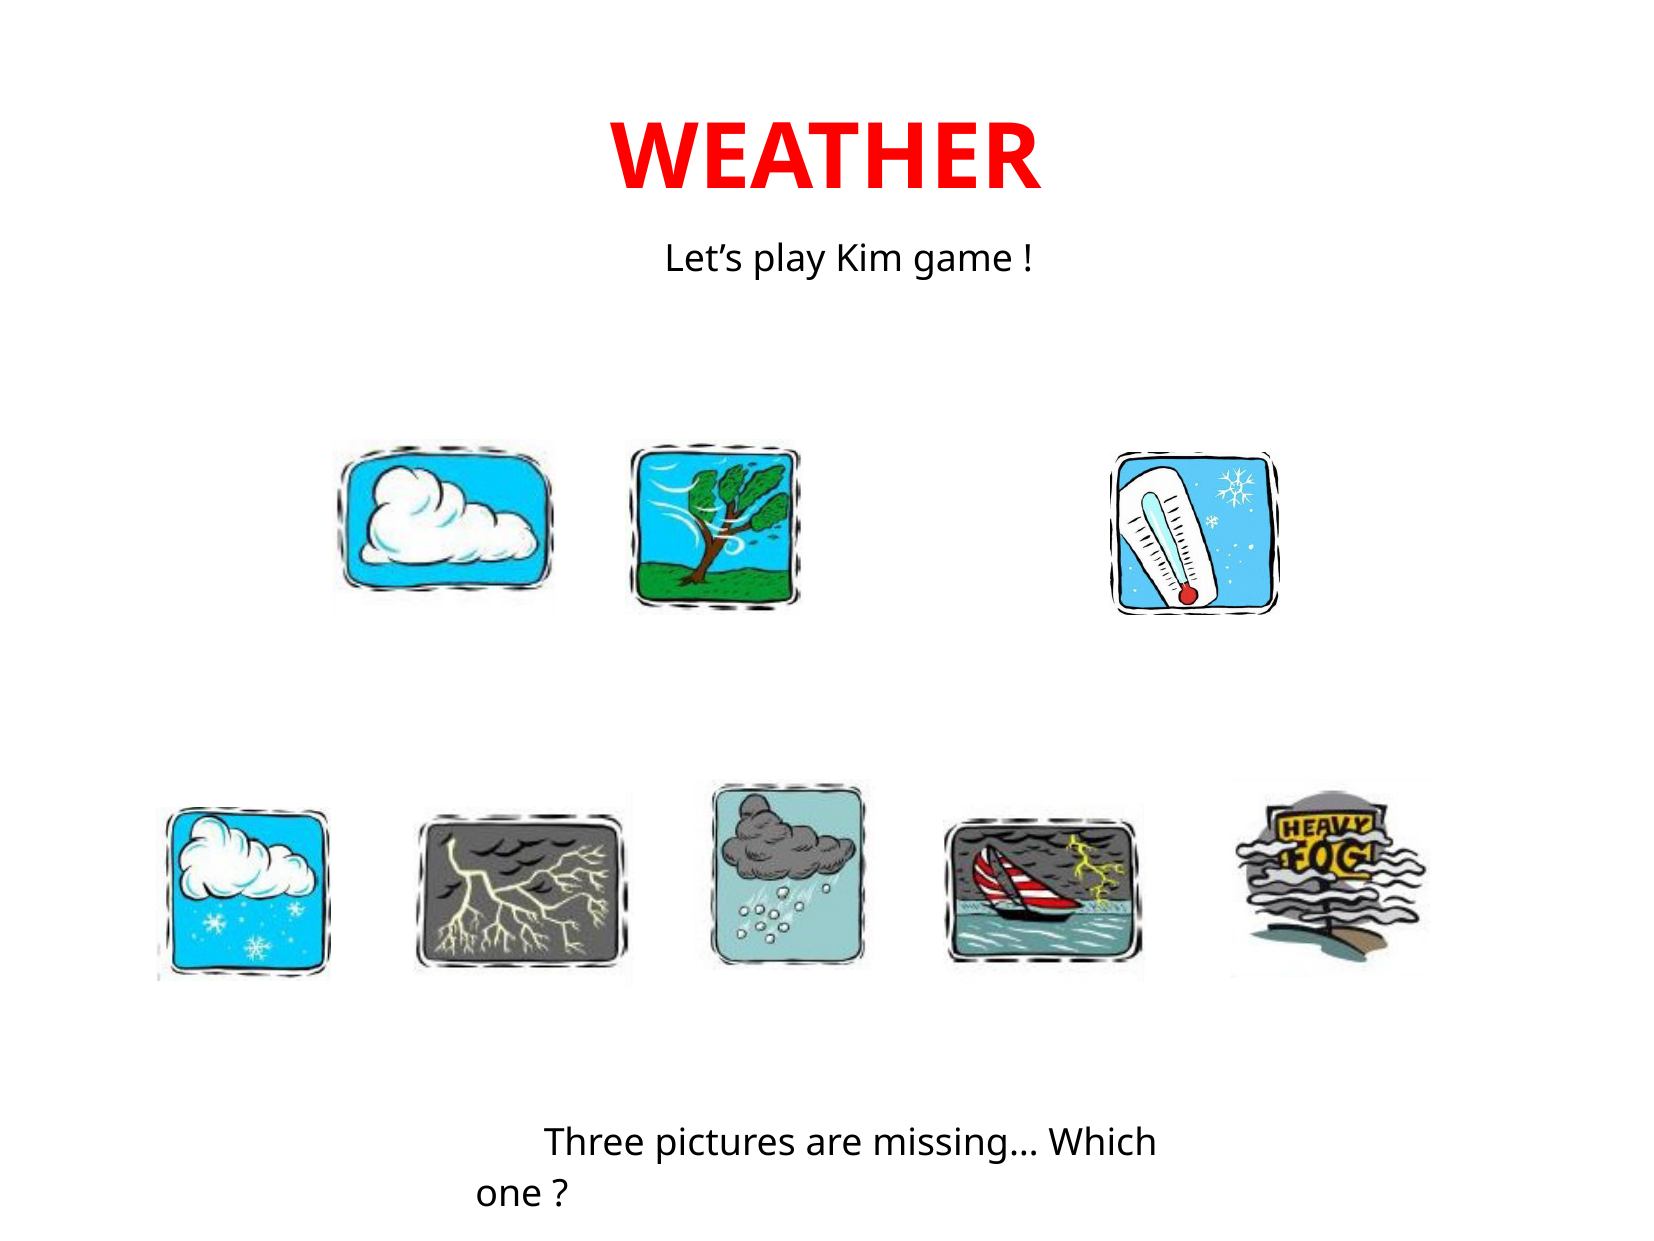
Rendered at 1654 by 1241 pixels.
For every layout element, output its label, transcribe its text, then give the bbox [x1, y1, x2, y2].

picture [1231, 779, 1430, 978]
picture [943, 803, 1146, 982]
title WEATHER [82, 49, 1571, 257]
picture [625, 439, 804, 615]
picture [693, 779, 875, 970]
picture [332, 439, 556, 615]
picture [413, 792, 634, 987]
text_box Three pictures are missing… Which one ? [460, 1108, 1217, 1216]
picture [156, 807, 331, 981]
text_box Let’s play Kim game ! [649, 224, 1193, 286]
picture [1110, 452, 1280, 615]
